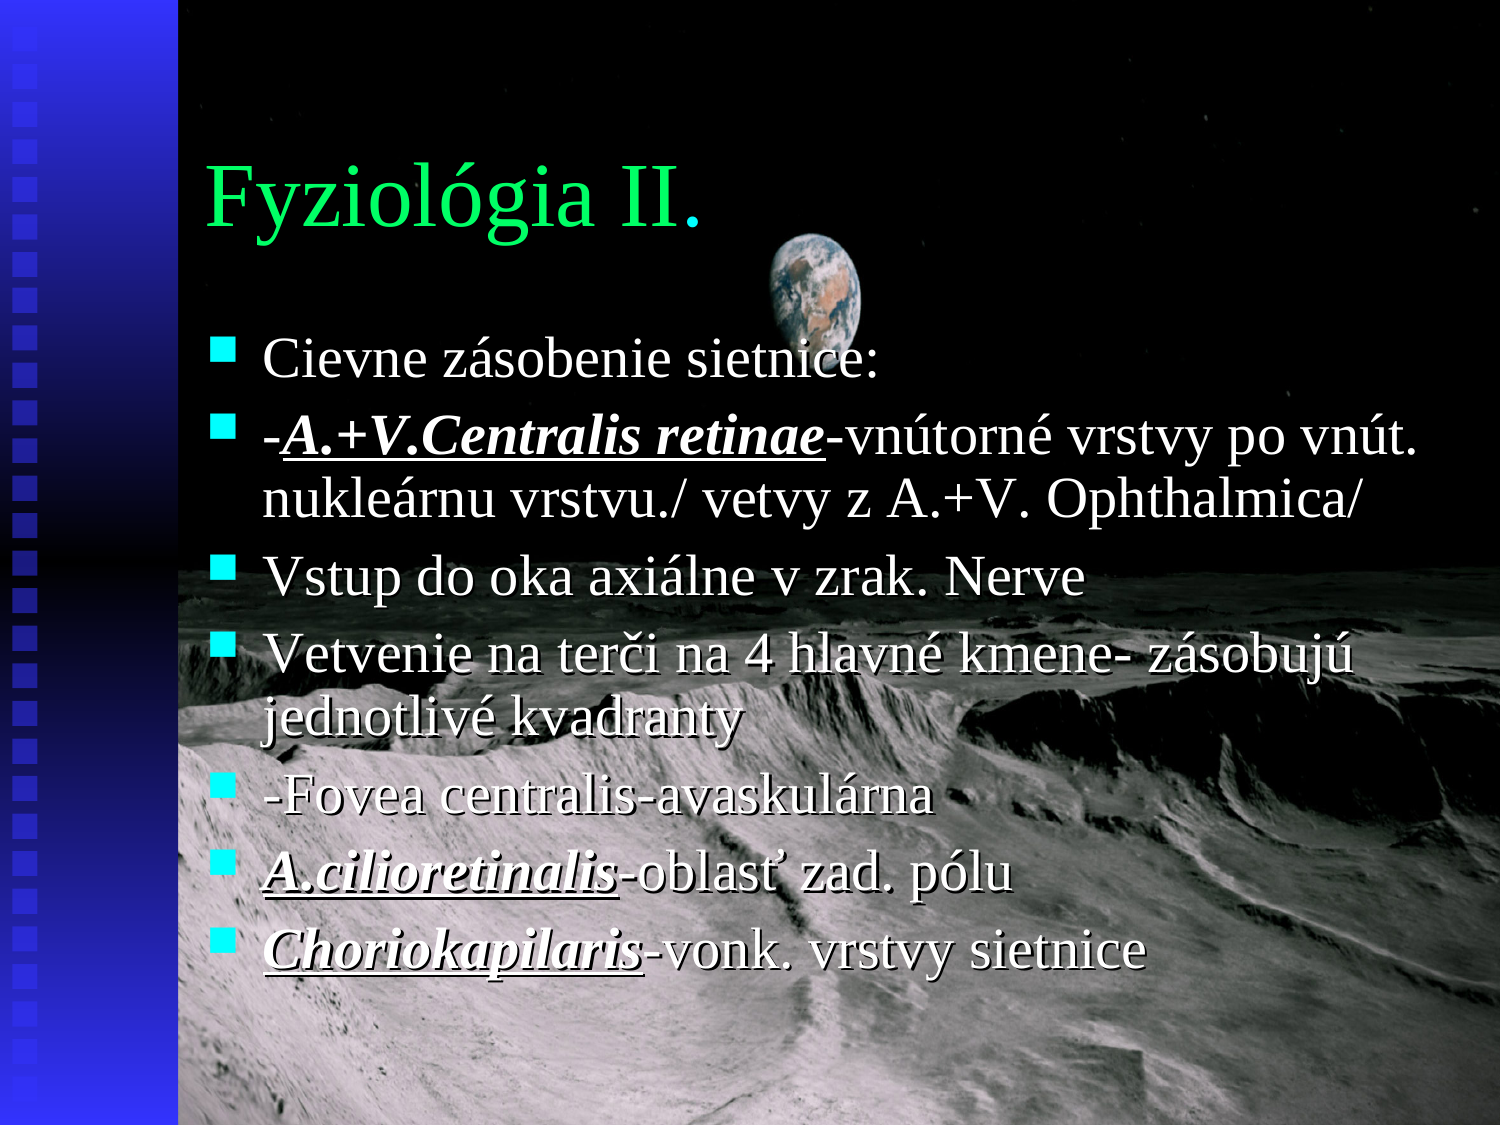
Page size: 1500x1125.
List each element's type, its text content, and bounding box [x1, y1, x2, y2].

picture [0, 0, 1500, 1125]
title Fyziológia II. [188, 95, 1464, 284]
list Cievne zásobenie sietnice: -A.+V.Centralis retinae-vnútorné vrstvy po vnút. nukleárnu vrstvu./ vetvy z A.+V. Ophthalmica/ Vstup do oka axiálne v zrak. Nerve Vetvenie na terči na 4 hlavné kmene- zásobujú jednotlivé kvadranty -Fovea centralis-avaskulárna A.cilioretinalis-oblasť zad. pólu Choriokapilaris-vonk. vrstvy sietnice [191, 319, 1467, 995]
